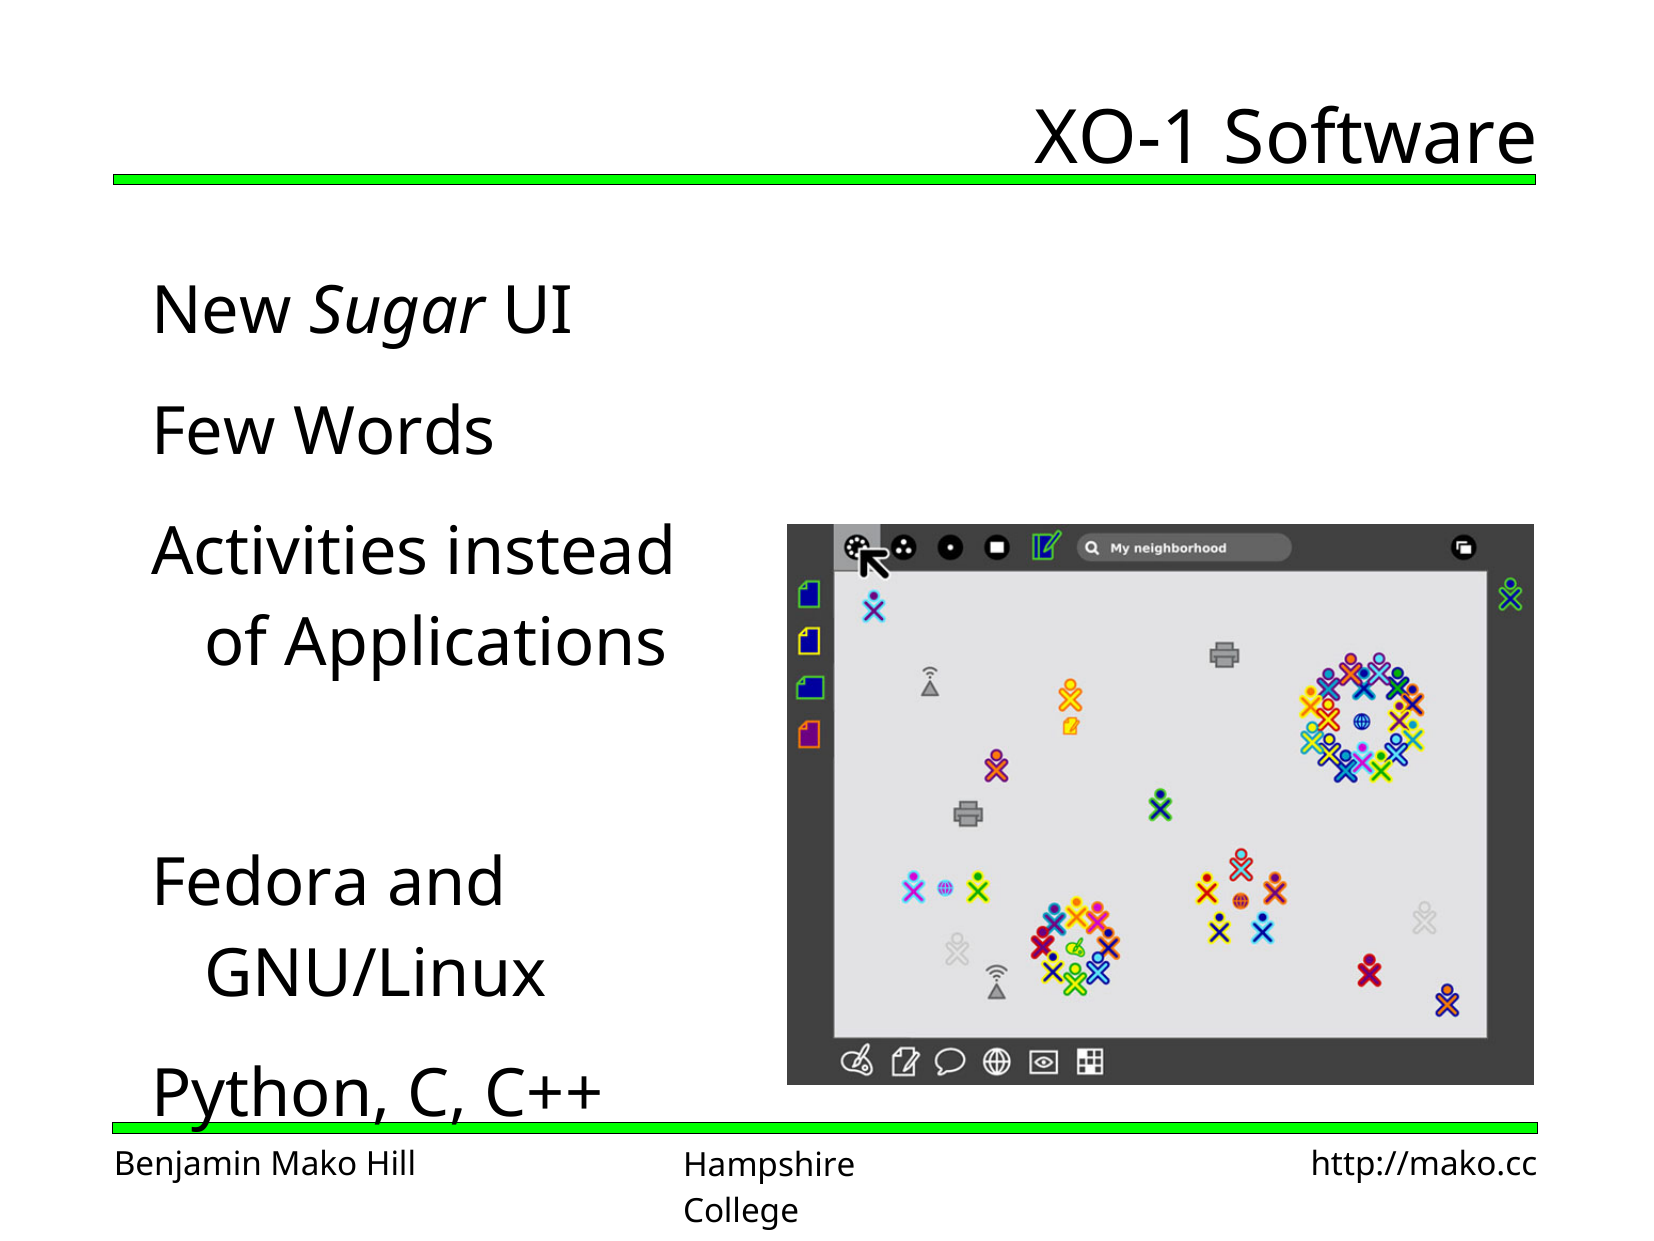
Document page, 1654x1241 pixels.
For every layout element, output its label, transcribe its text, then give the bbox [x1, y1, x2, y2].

picture [787, 524, 1534, 1085]
list New Sugar UI Few Words Activities instead of Applications Fedora and GNU/Linux Python, C, C++ [133, 262, 713, 1100]
title XO-1 Software [125, 70, 1538, 198]
